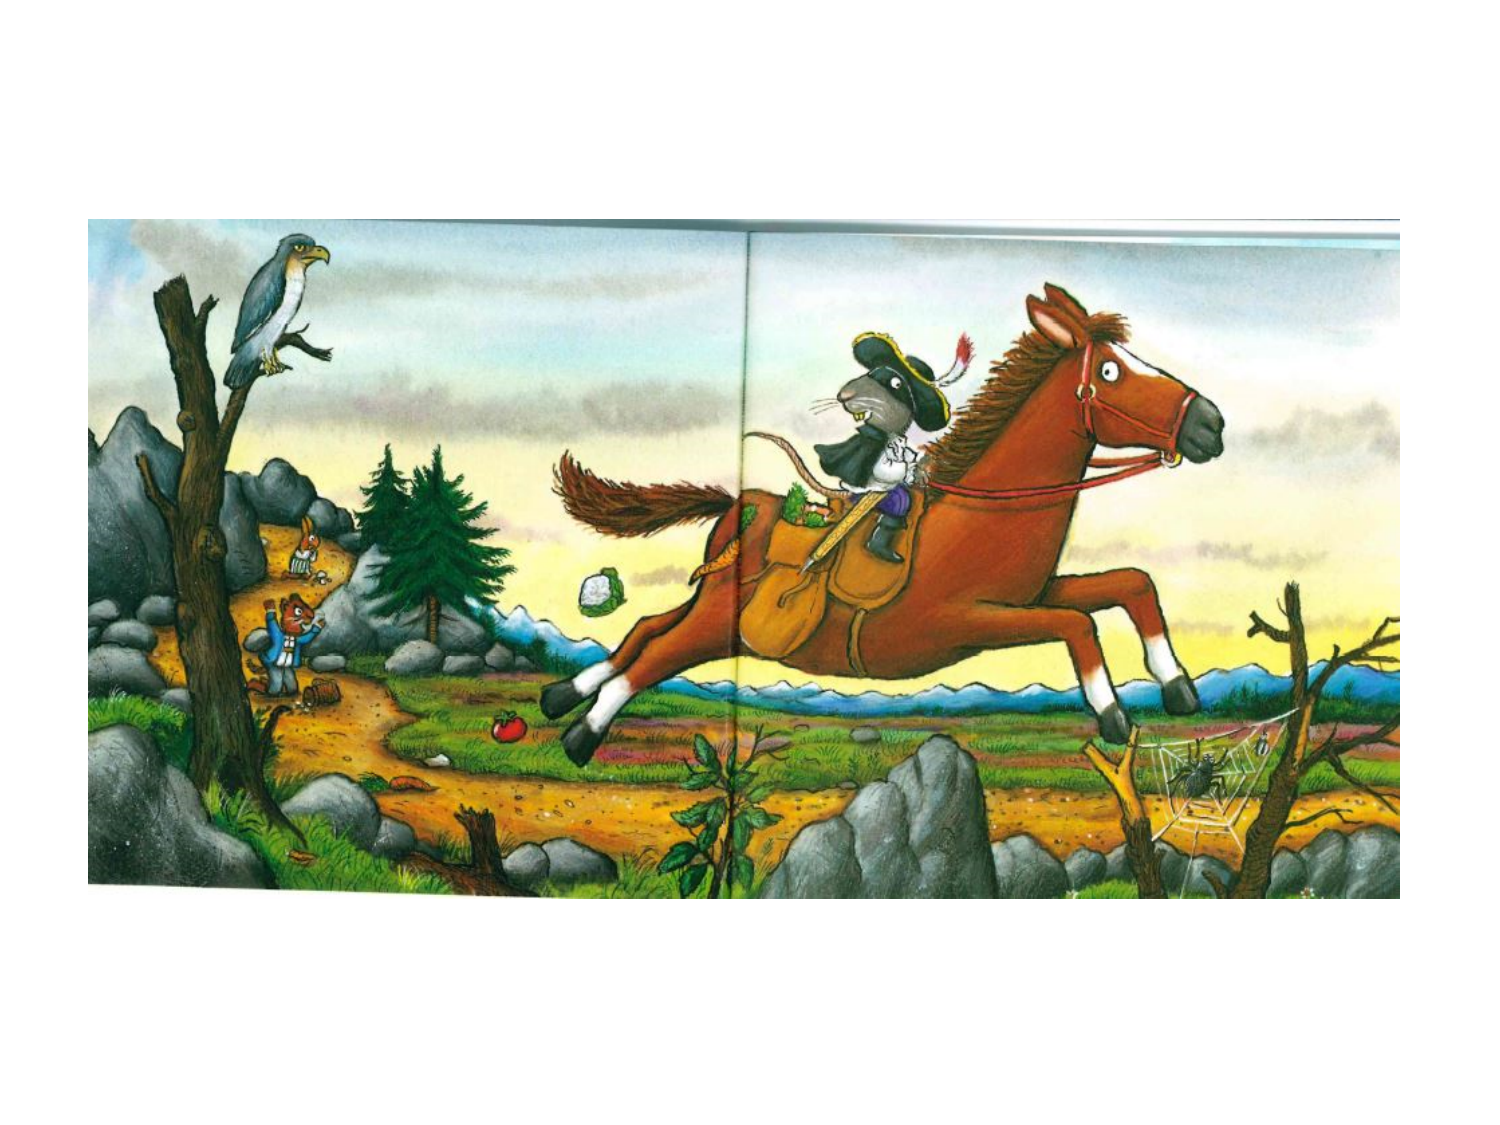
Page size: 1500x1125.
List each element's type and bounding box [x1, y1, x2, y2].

picture [88, 219, 1400, 899]
